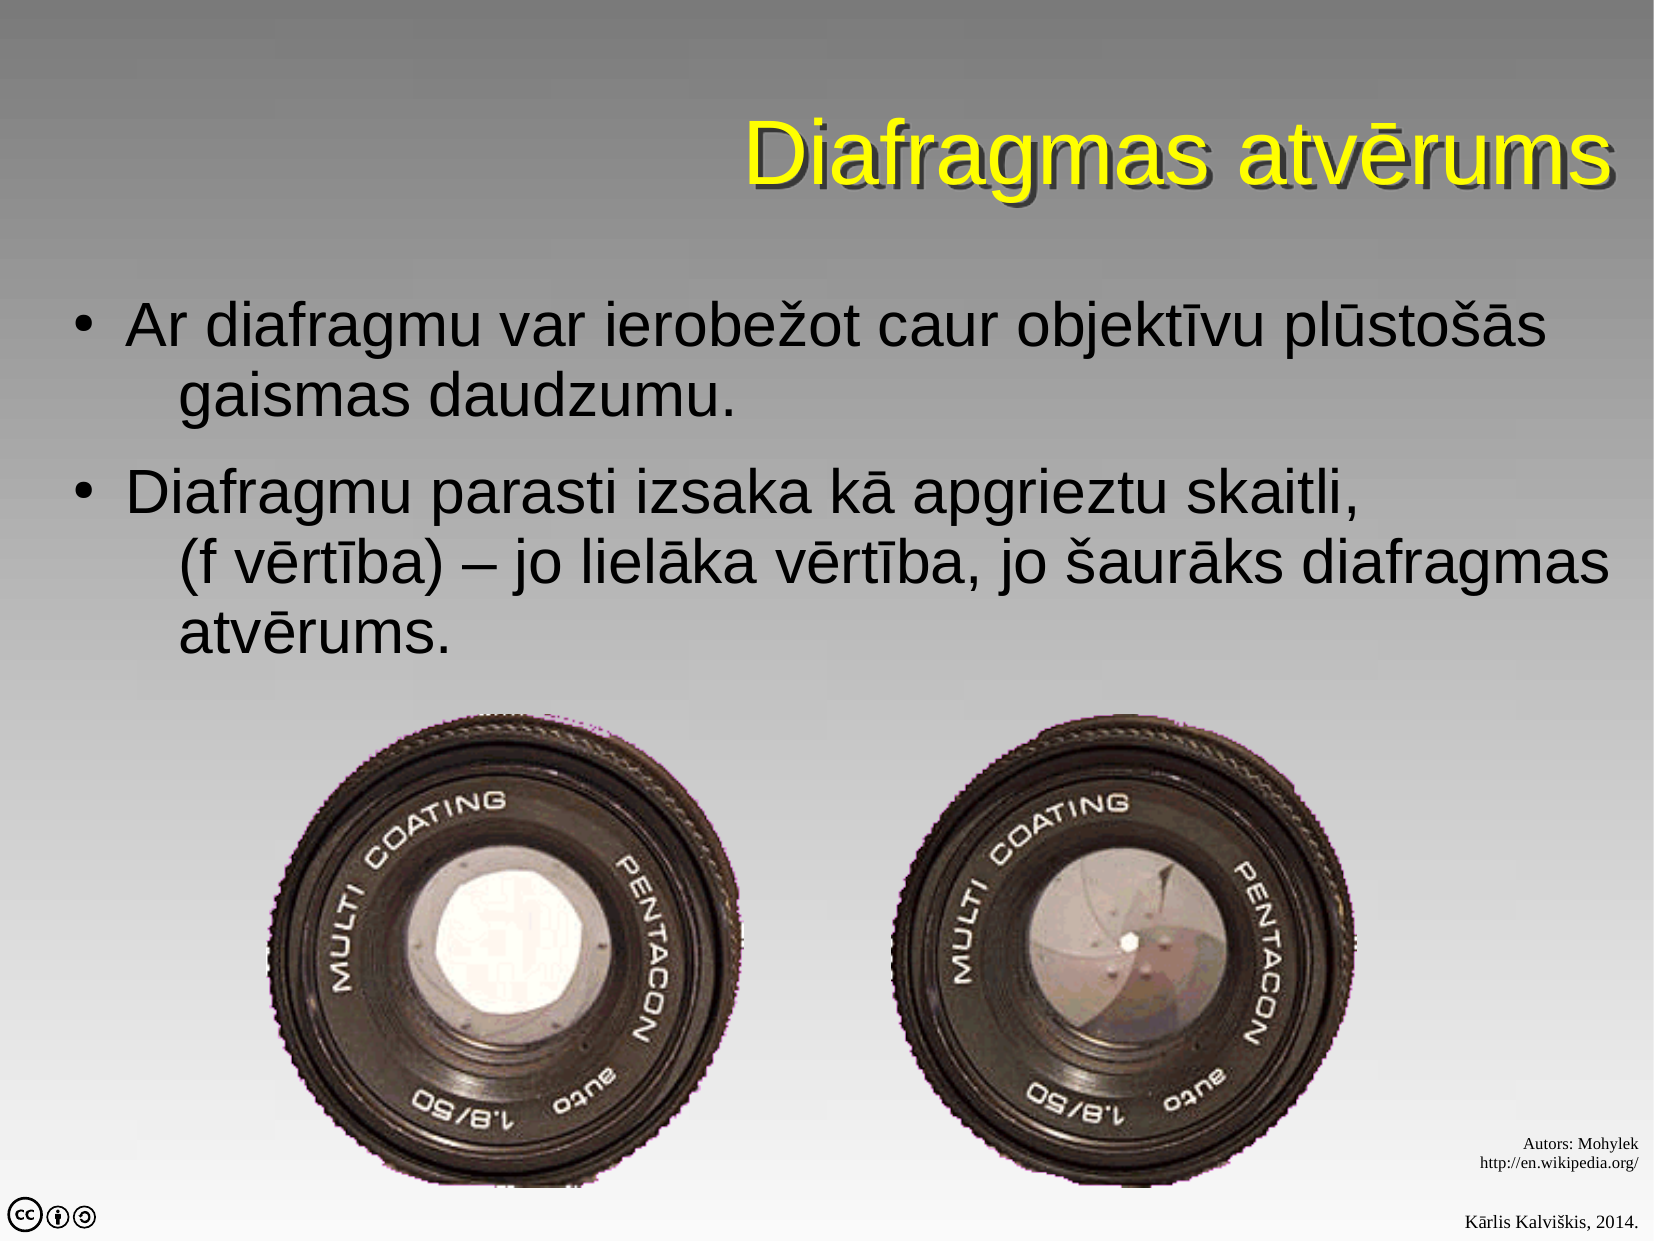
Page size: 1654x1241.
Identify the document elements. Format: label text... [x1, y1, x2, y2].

list Ar diafragmu var ierobežot caur objektīvu plūstošās gaismas daudzumu. Diafragmu parasti izsaka kā apgrieztu skaitli, (f vērtība) – jo lielāka vērtība, jo šaurāks diafragmas atvērums. [37, 290, 1620, 1010]
title Diafragmas atvērums [42, 49, 1615, 257]
picture [0, 0, 1654, 1241]
text_box Autors: Mohylek http://en.wikipedia.org/ [1466, 1127, 1654, 1180]
